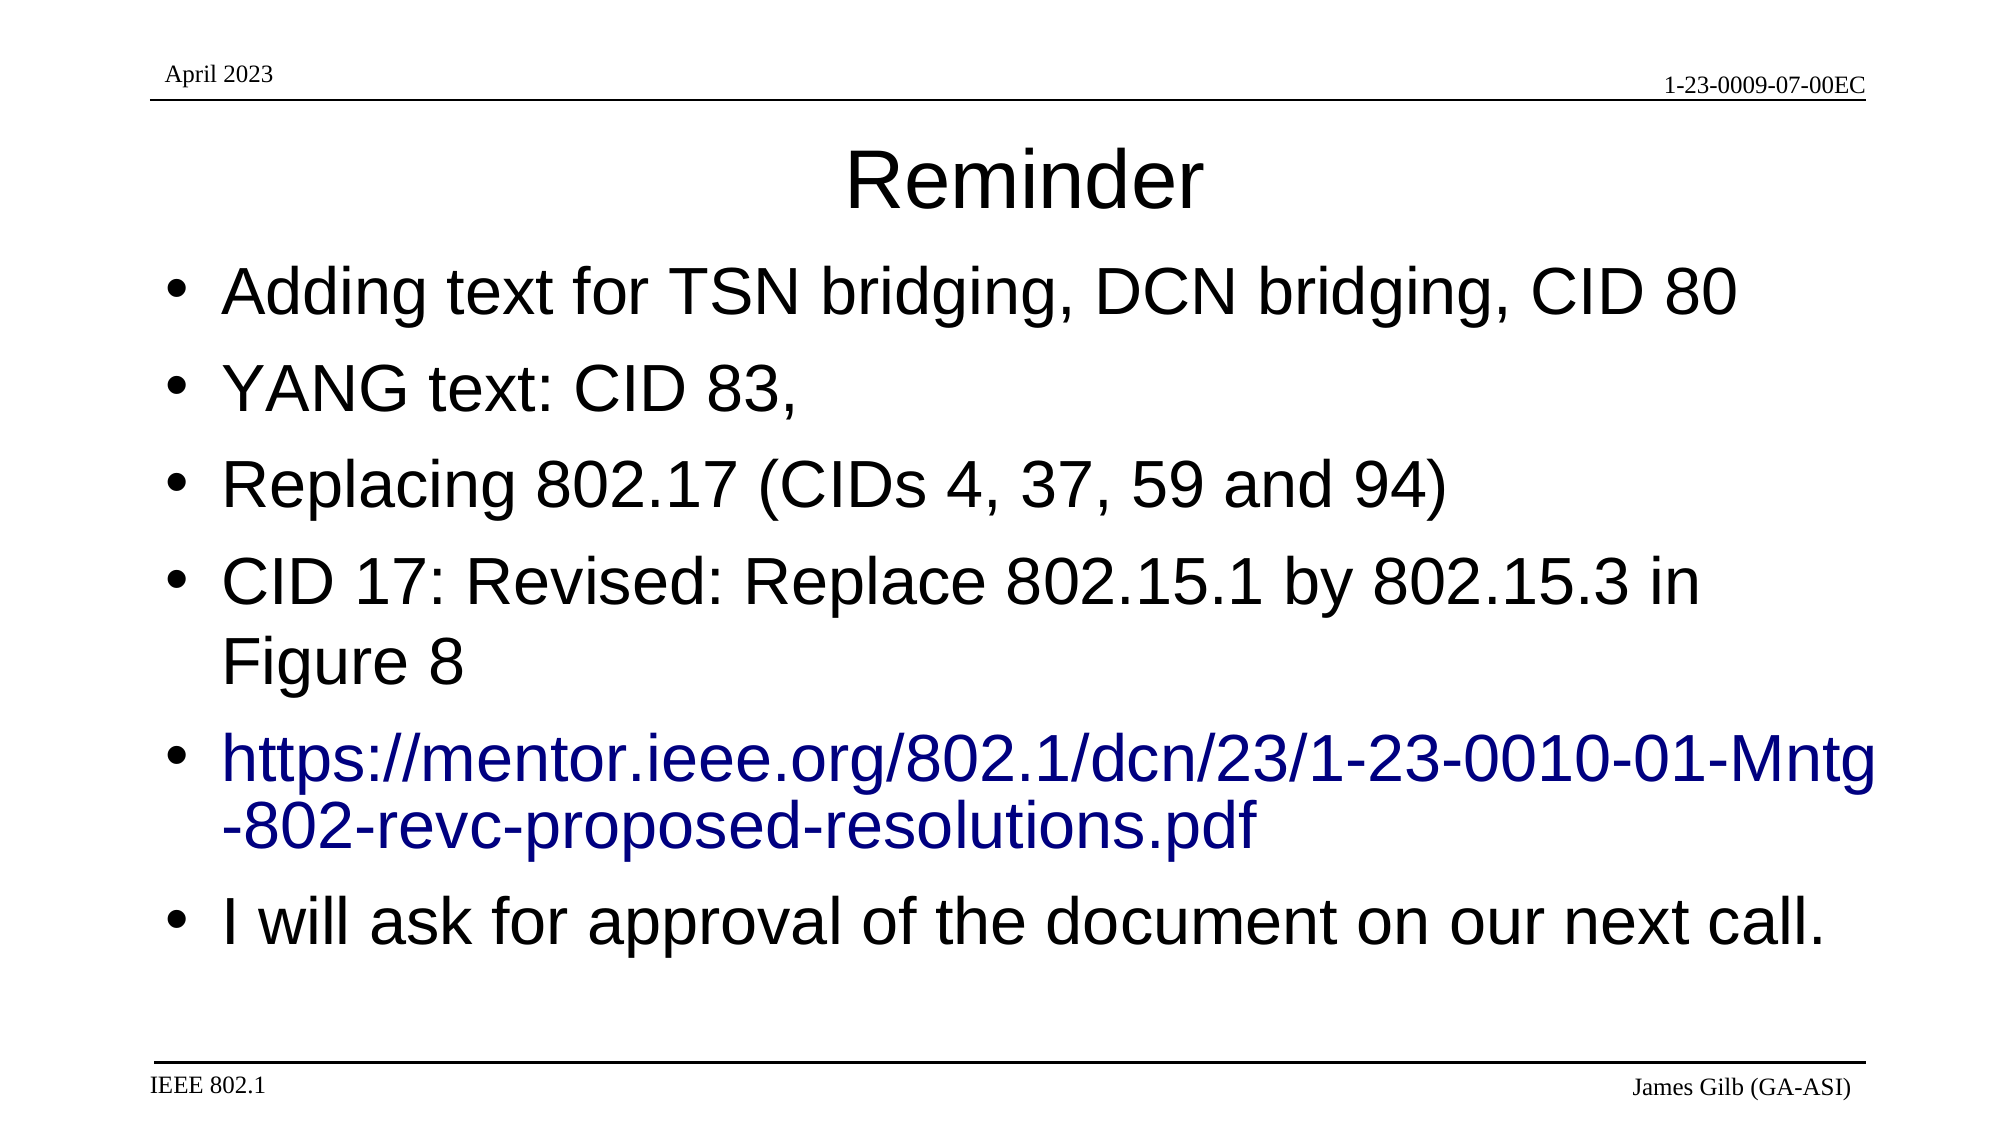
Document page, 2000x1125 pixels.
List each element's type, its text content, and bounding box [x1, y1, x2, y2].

list Adding text for TSN bridging, DCN bridging, CID 80 YANG text: CID 83, Replacing 802.17 (CIDs 4, 37, 59 and 94) CID 17: Revised: Replace 802.15.1 by 802.15.3 in Figure 8 https://mentor.ieee.org/802.1/dcn/23/1-23-0010-01-Mntg-802-revc-proposed-resolutions.pdf I will ask for approval of the document on our next call. [150, 239, 1900, 1051]
title Reminder [149, 112, 1900, 238]
